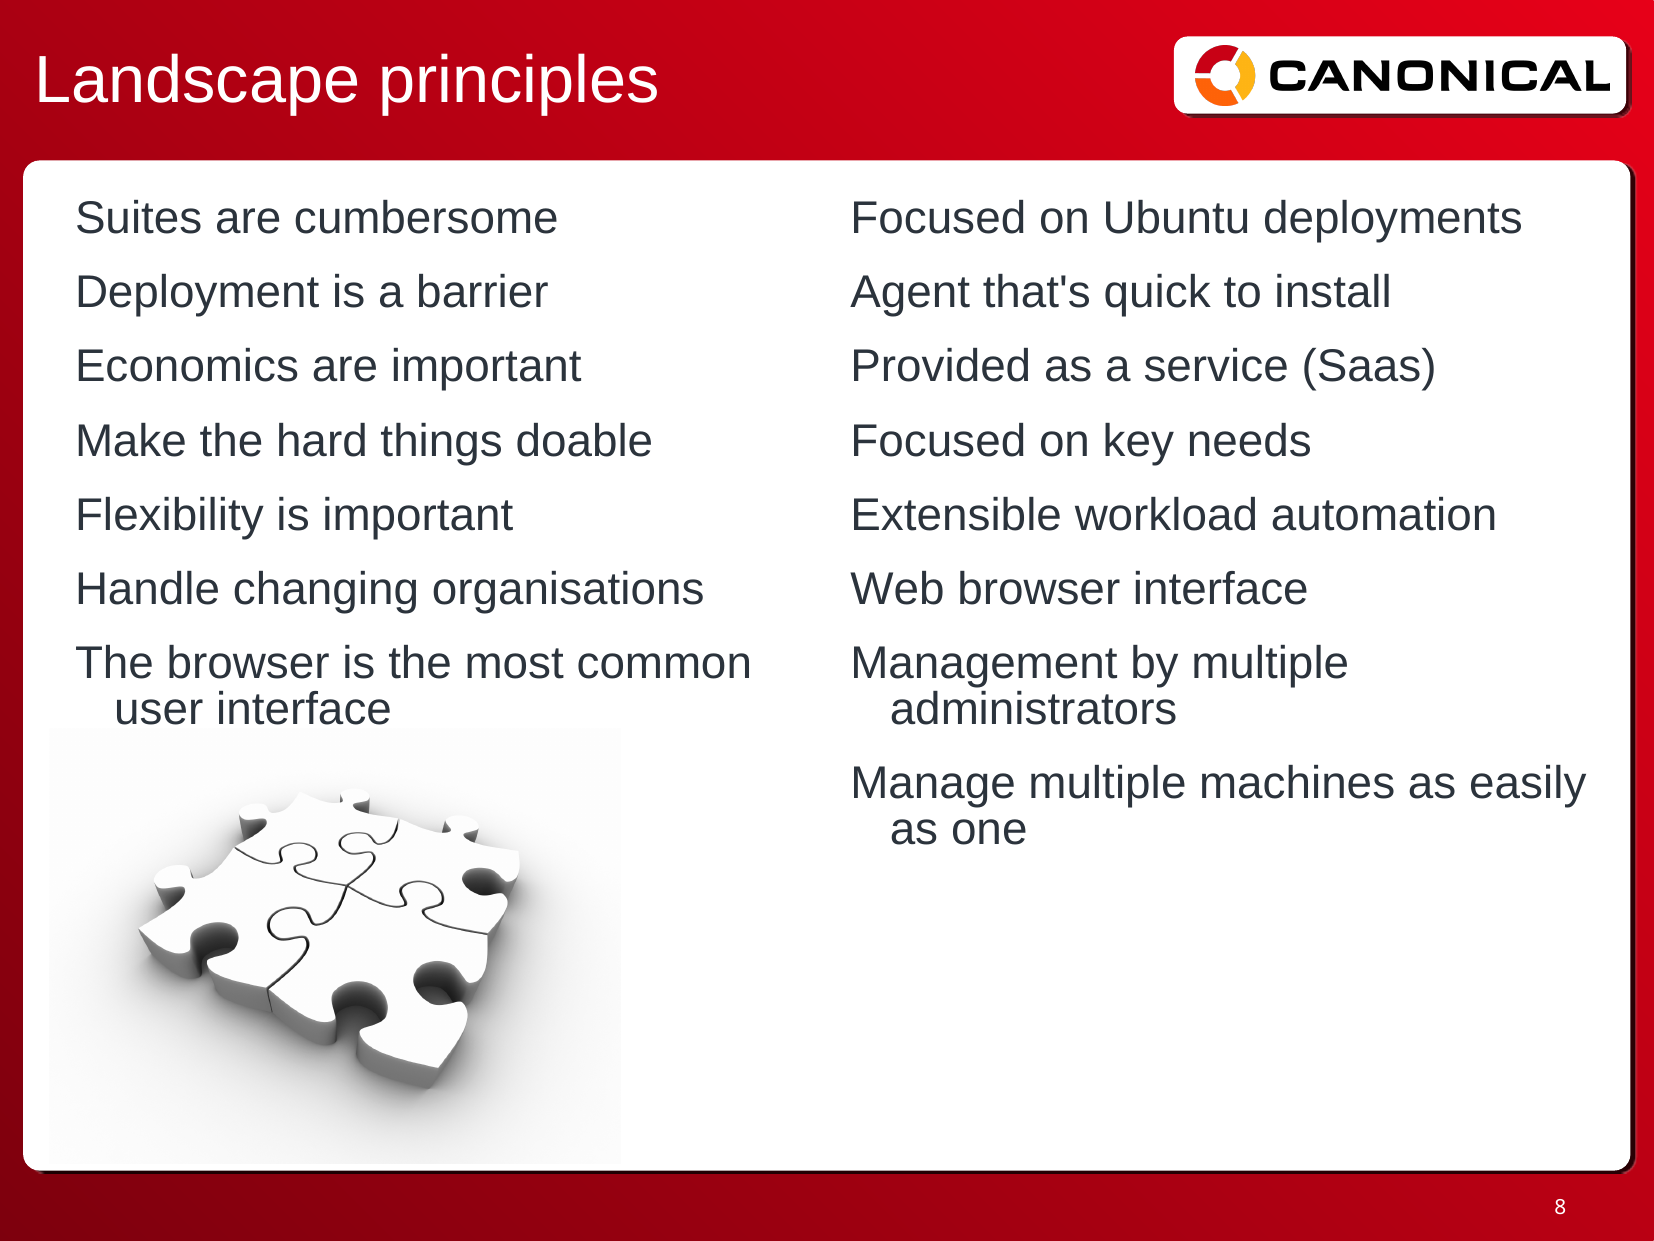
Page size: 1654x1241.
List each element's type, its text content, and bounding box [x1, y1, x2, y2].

list Suites are cumbersome Deployment is a barrier Economics are important Make the hard things doable Flexibility is important Handle changing organisations The browser is the most common user interface [74, 196, 814, 1090]
picture [49, 728, 621, 1164]
title Landscape principles [34, 19, 1548, 151]
picture [1548, 45, 1610, 106]
list Focused on Ubuntu deployments Agent that's quick to install Provided as a service (Saas) Focused on key needs Extensible workload automation Web browser interface Management by multiple administrators Manage multiple machines as easily as one [850, 196, 1589, 1075]
